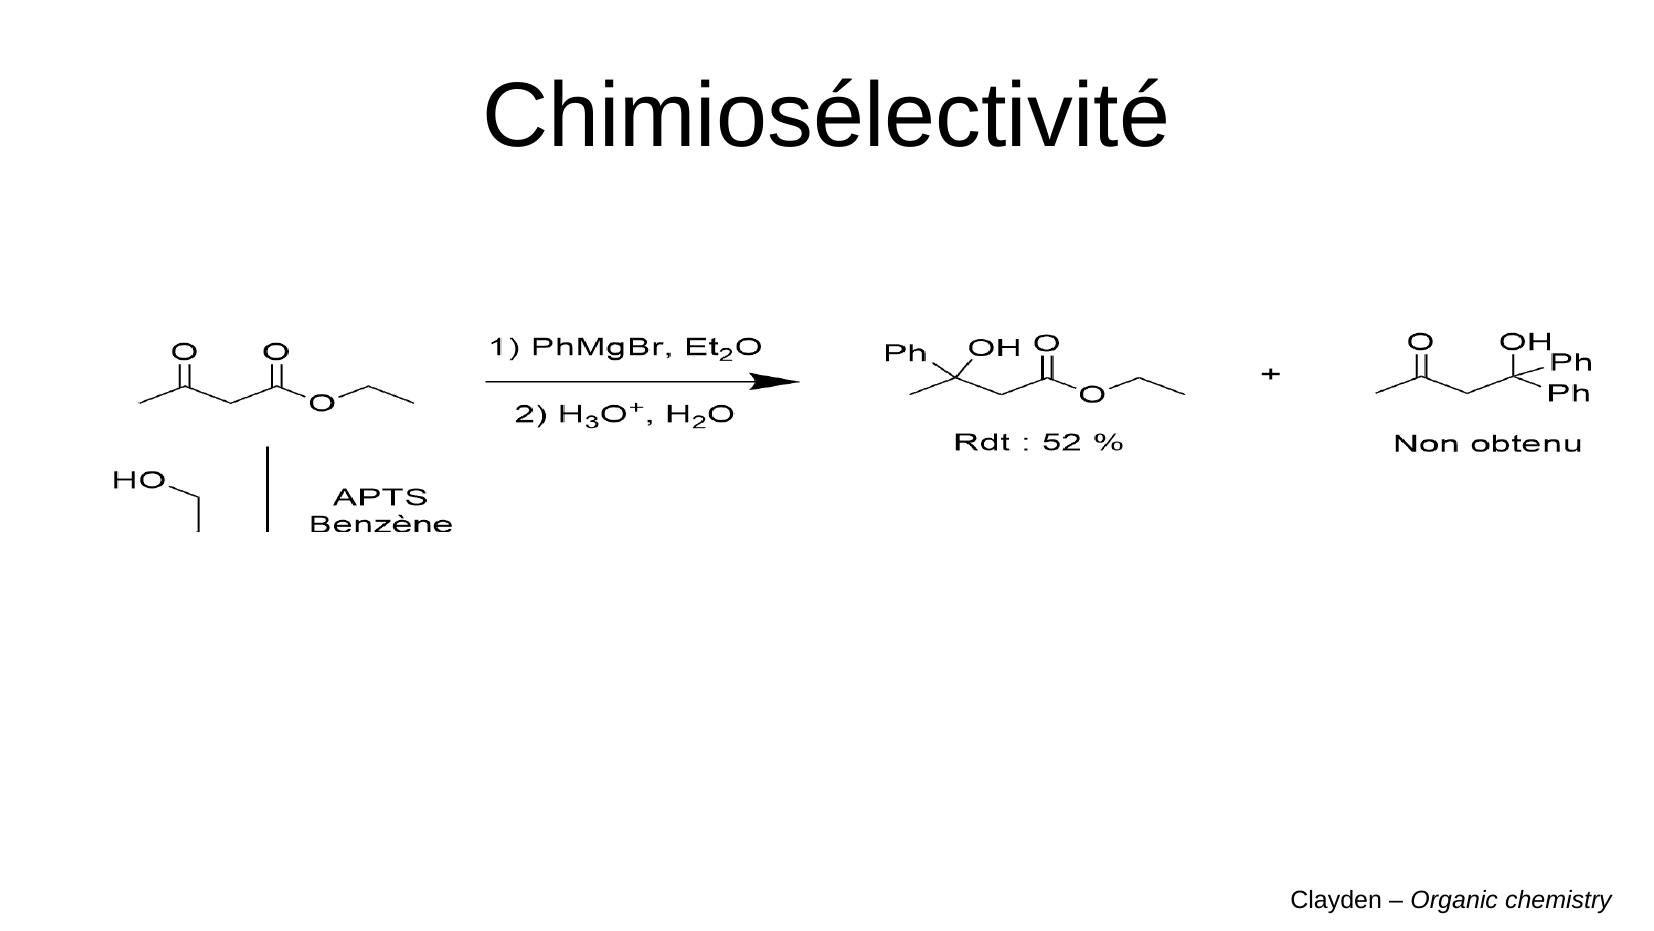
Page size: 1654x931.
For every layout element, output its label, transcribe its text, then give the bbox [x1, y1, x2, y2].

picture [23, 318, 1627, 532]
title Chimiosélectivité [82, 37, 1571, 193]
text_box Clayden – Organic chemistry [1275, 878, 1654, 922]
